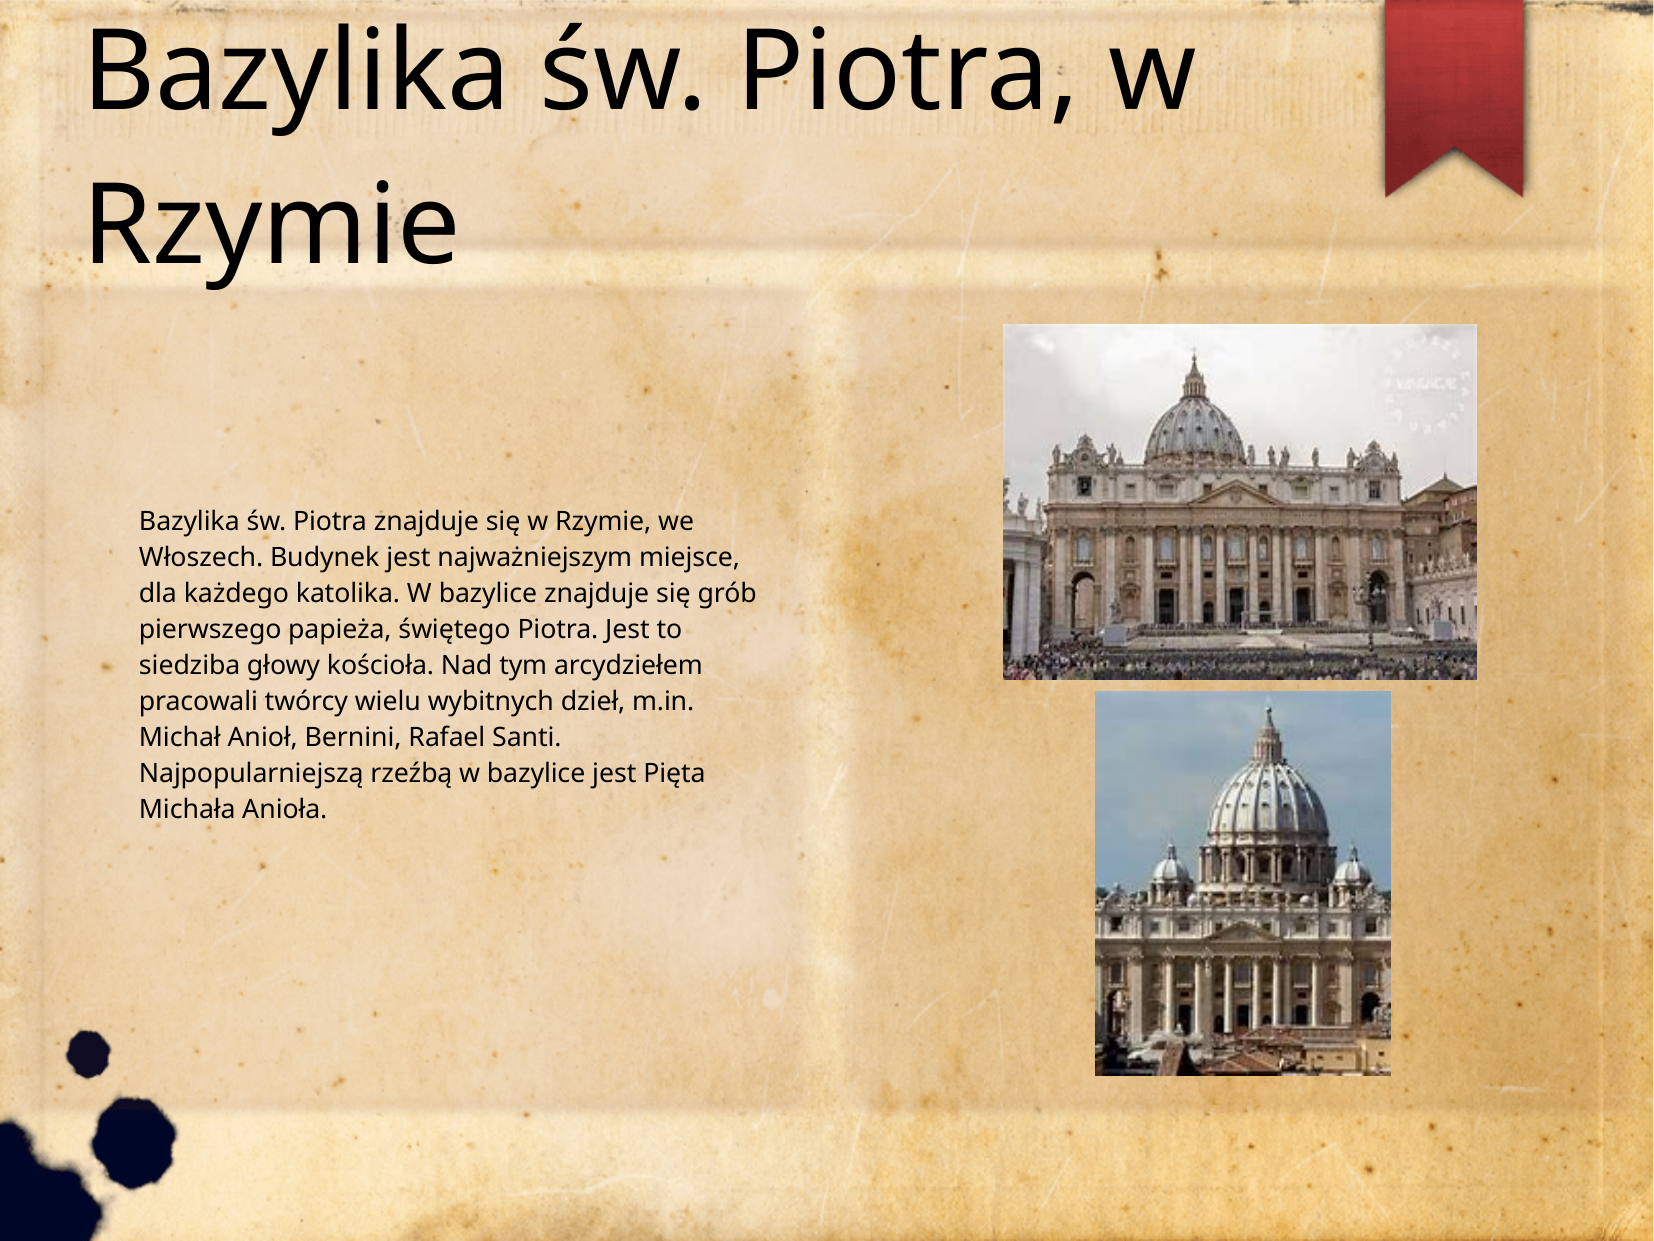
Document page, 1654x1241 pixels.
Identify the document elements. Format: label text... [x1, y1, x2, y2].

title Bazylika św. Piotra, w Rzymie [82, 49, 1347, 237]
list Bazylika św. Piotra znajduje się w Rzymie, we Włoszech. Budynek jest najważniejszym miejsce, dla każdego katolika. W bazylice znajduje się grób pierwszego papieża, świętego Piotra. Jest to siedziba głowy kościoła. Nad tym arcydziełem pracowali twórcy wielu wybitnych dzieł, m.in. Michał Anioł, Bernini, Rafael Santi. Najpopularniejszą rzeźbą w bazylice jest Pięta Michała Anioła. [88, 501, 768, 827]
picture [0, 0, 1654, 1241]
